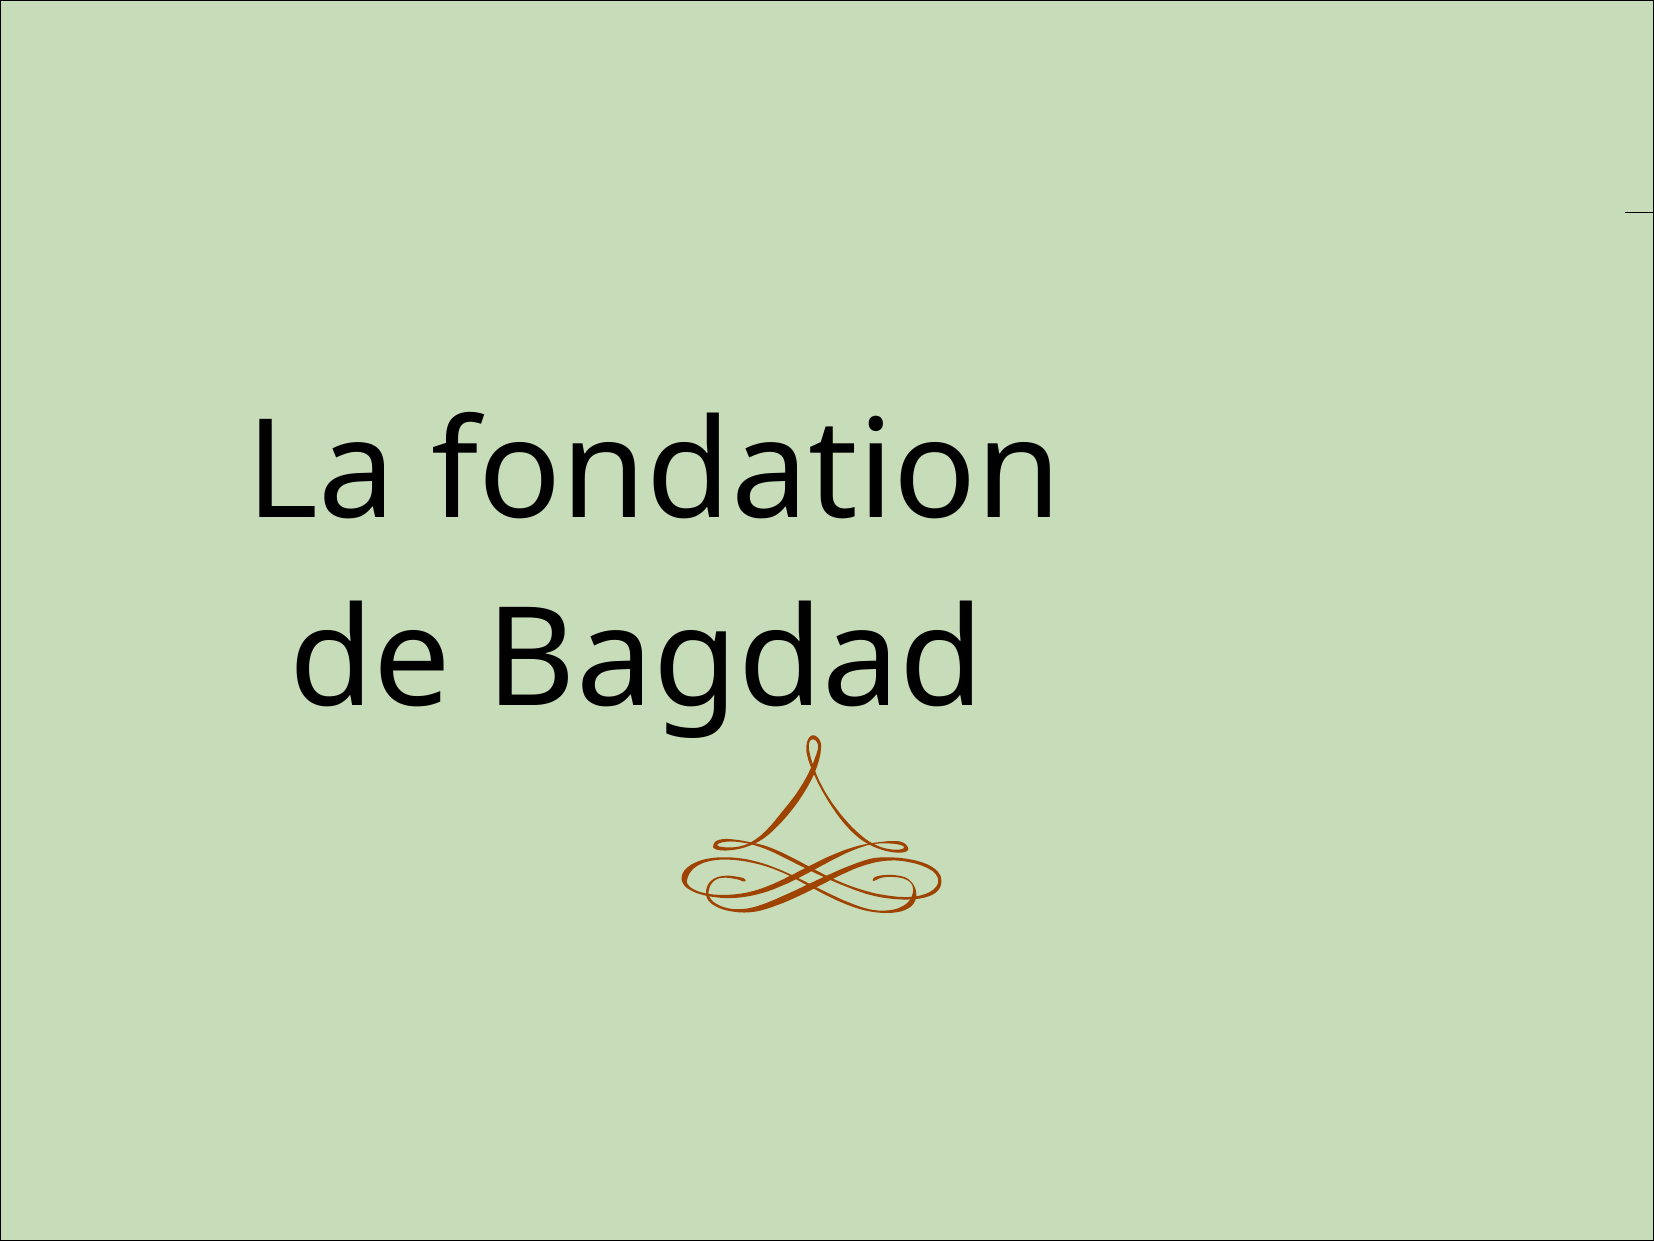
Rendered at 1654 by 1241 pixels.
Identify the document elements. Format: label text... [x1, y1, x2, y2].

text_box [0, 0, 1654, 1241]
chart [680, 732, 958, 917]
text_box La fondation de Bagdad [168, 363, 1142, 548]
